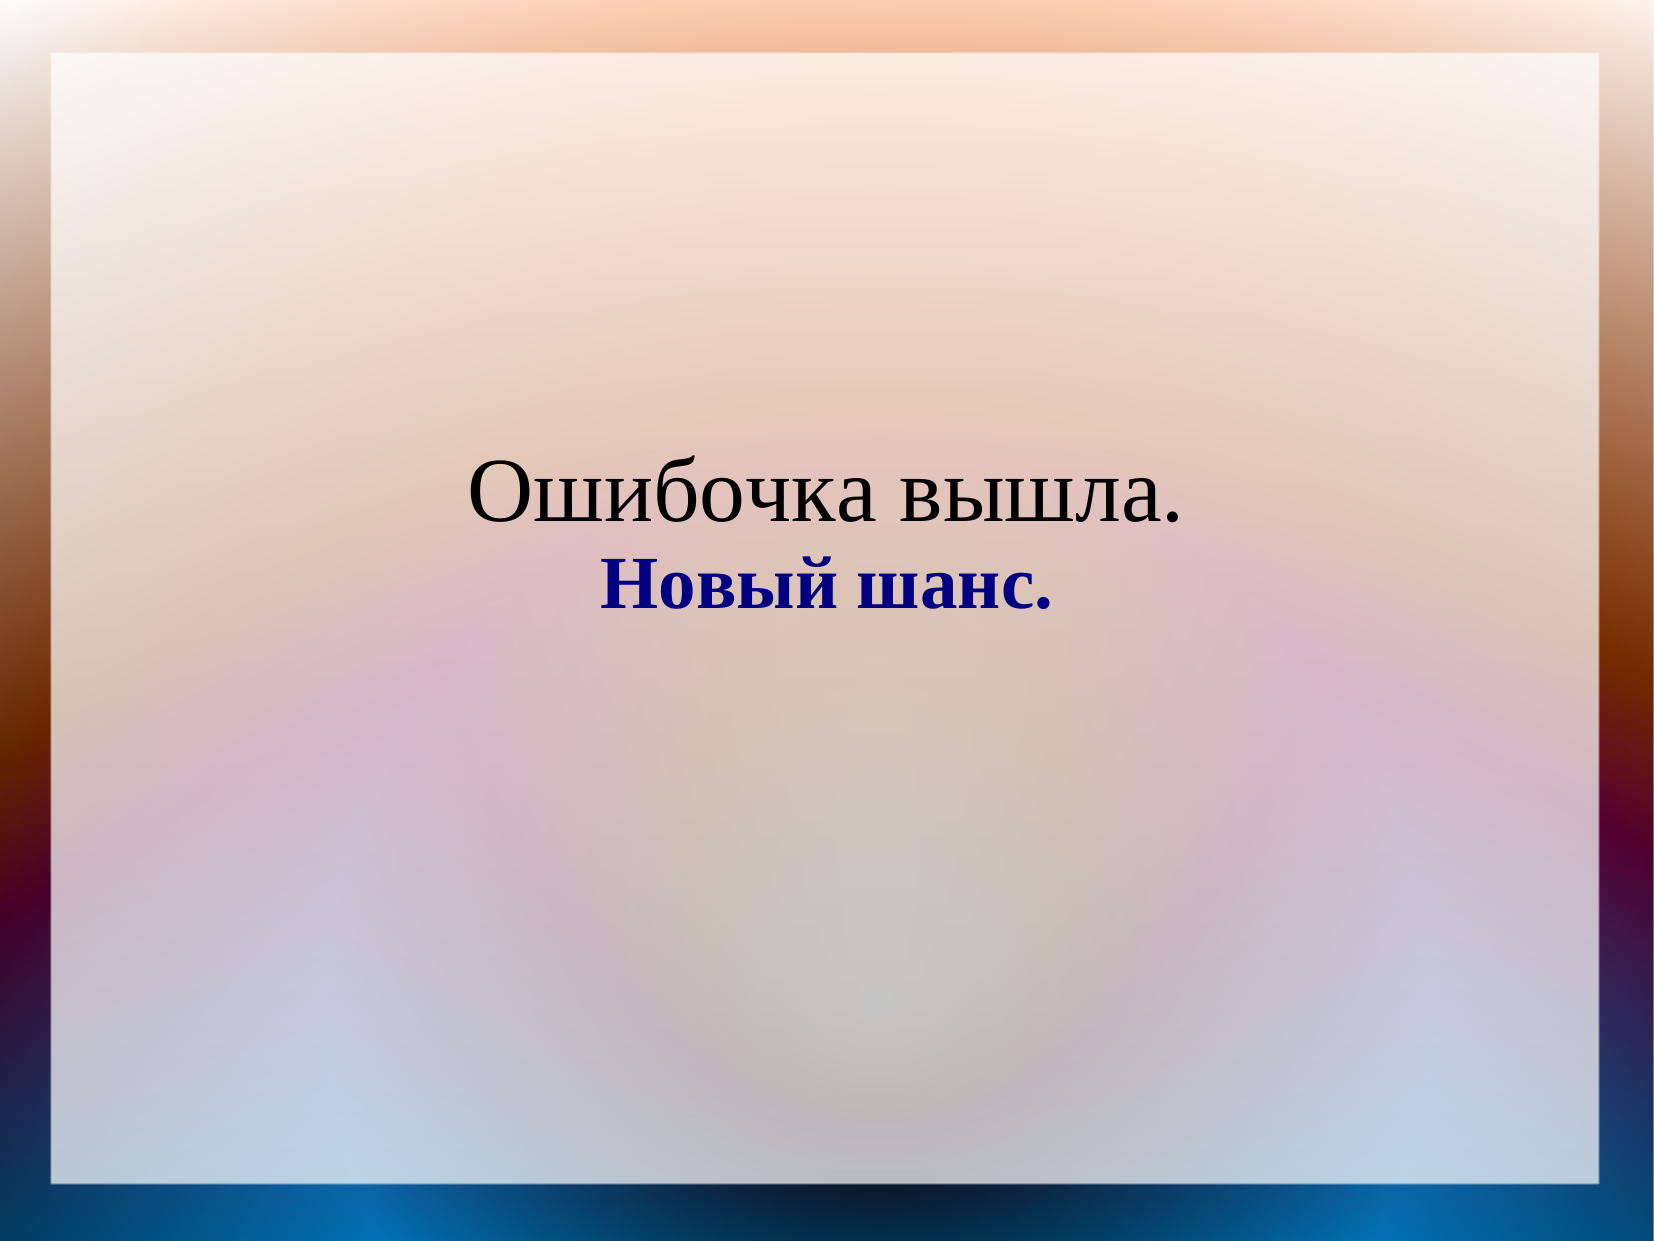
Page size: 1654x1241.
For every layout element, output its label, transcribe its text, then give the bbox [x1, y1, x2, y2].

picture [0, 0, 1654, 1241]
subtitle Ошибочка вышла. Новый шанс. [82, 55, 1571, 1010]
